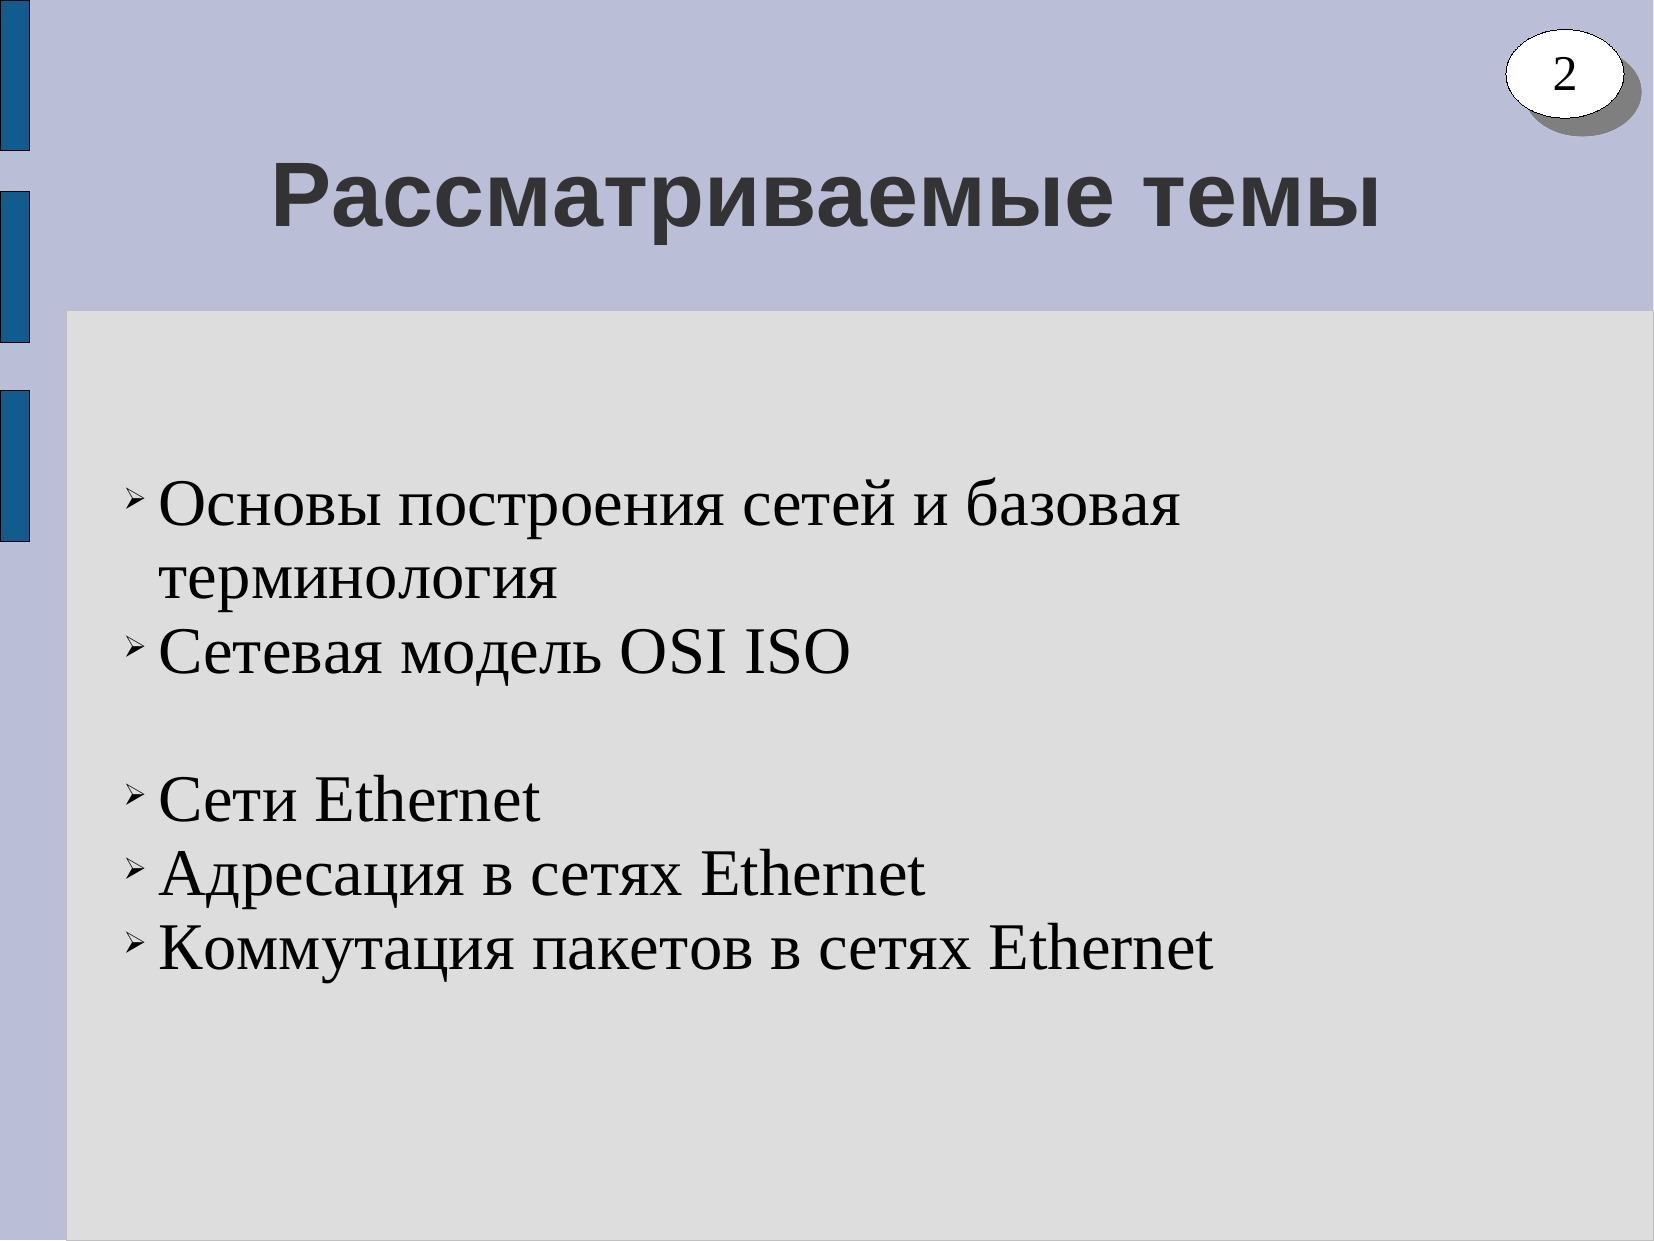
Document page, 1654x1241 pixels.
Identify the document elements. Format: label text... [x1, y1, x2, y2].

text_box 2 [1505, 29, 1625, 119]
title Рассматриваемые темы [121, 91, 1534, 299]
subtitle Основы построения сетей и базовая терминология Сетевая модель OSI ISO Сети Ethernet Адресация в сетях Ethernet Коммутация пакетов в сетях Ethernet [123, 370, 1536, 1153]
